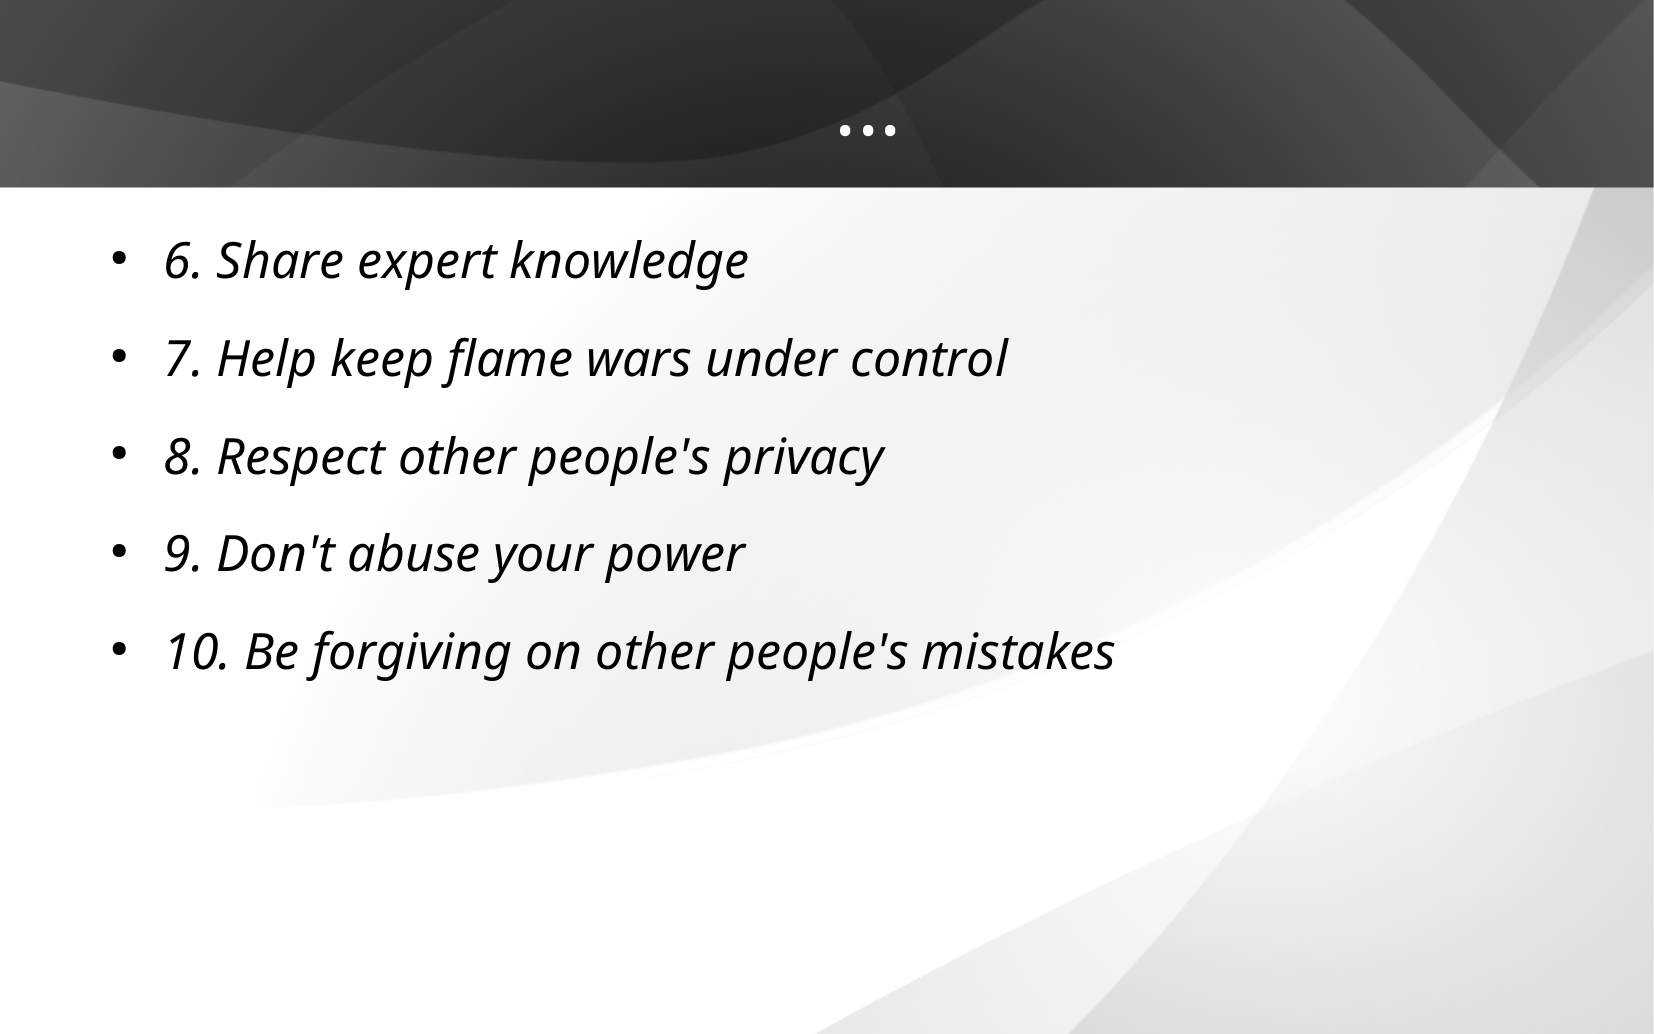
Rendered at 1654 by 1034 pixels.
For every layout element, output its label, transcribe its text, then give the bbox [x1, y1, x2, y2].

title ... [124, 0, 1613, 208]
picture [0, 0, 1654, 1034]
list 6. Share expert knowledge 7. Help keep flame wars under control 8. Respect other people's privacy 9. Don't abuse your power 10. Be forgiving on other people's mistakes [75, 225, 1613, 1013]
